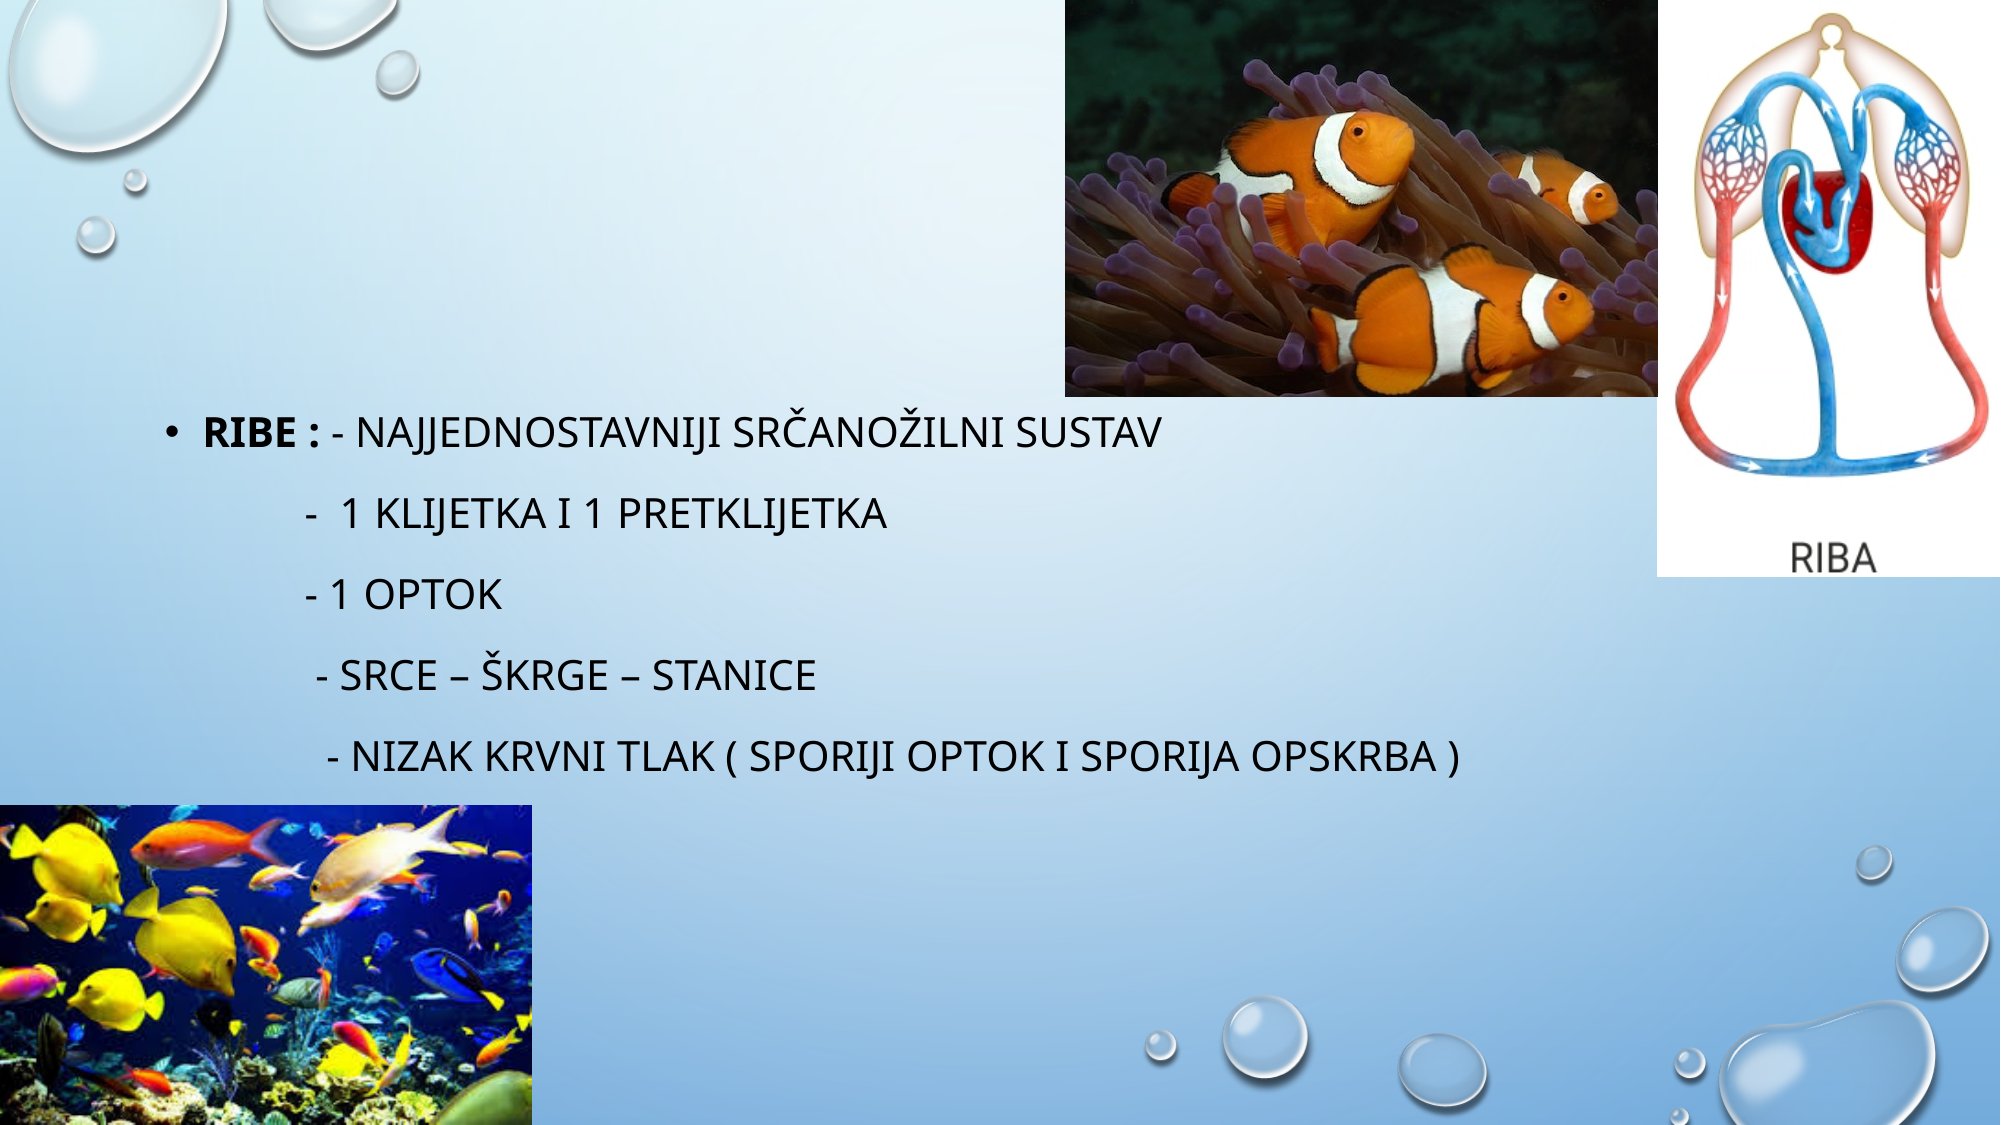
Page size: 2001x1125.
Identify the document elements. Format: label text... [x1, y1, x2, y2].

picture [0, 805, 532, 1125]
list Ribe : - najjednostavniji srčanožilni sustav - 1 klijetka i 1 pretklijetka - 1 optok - srce – škrge – stanice - nizak krvni tlak ( sporiji optok i sporija opskrba ) [149, 388, 1850, 950]
picture [1065, 0, 2000, 577]
